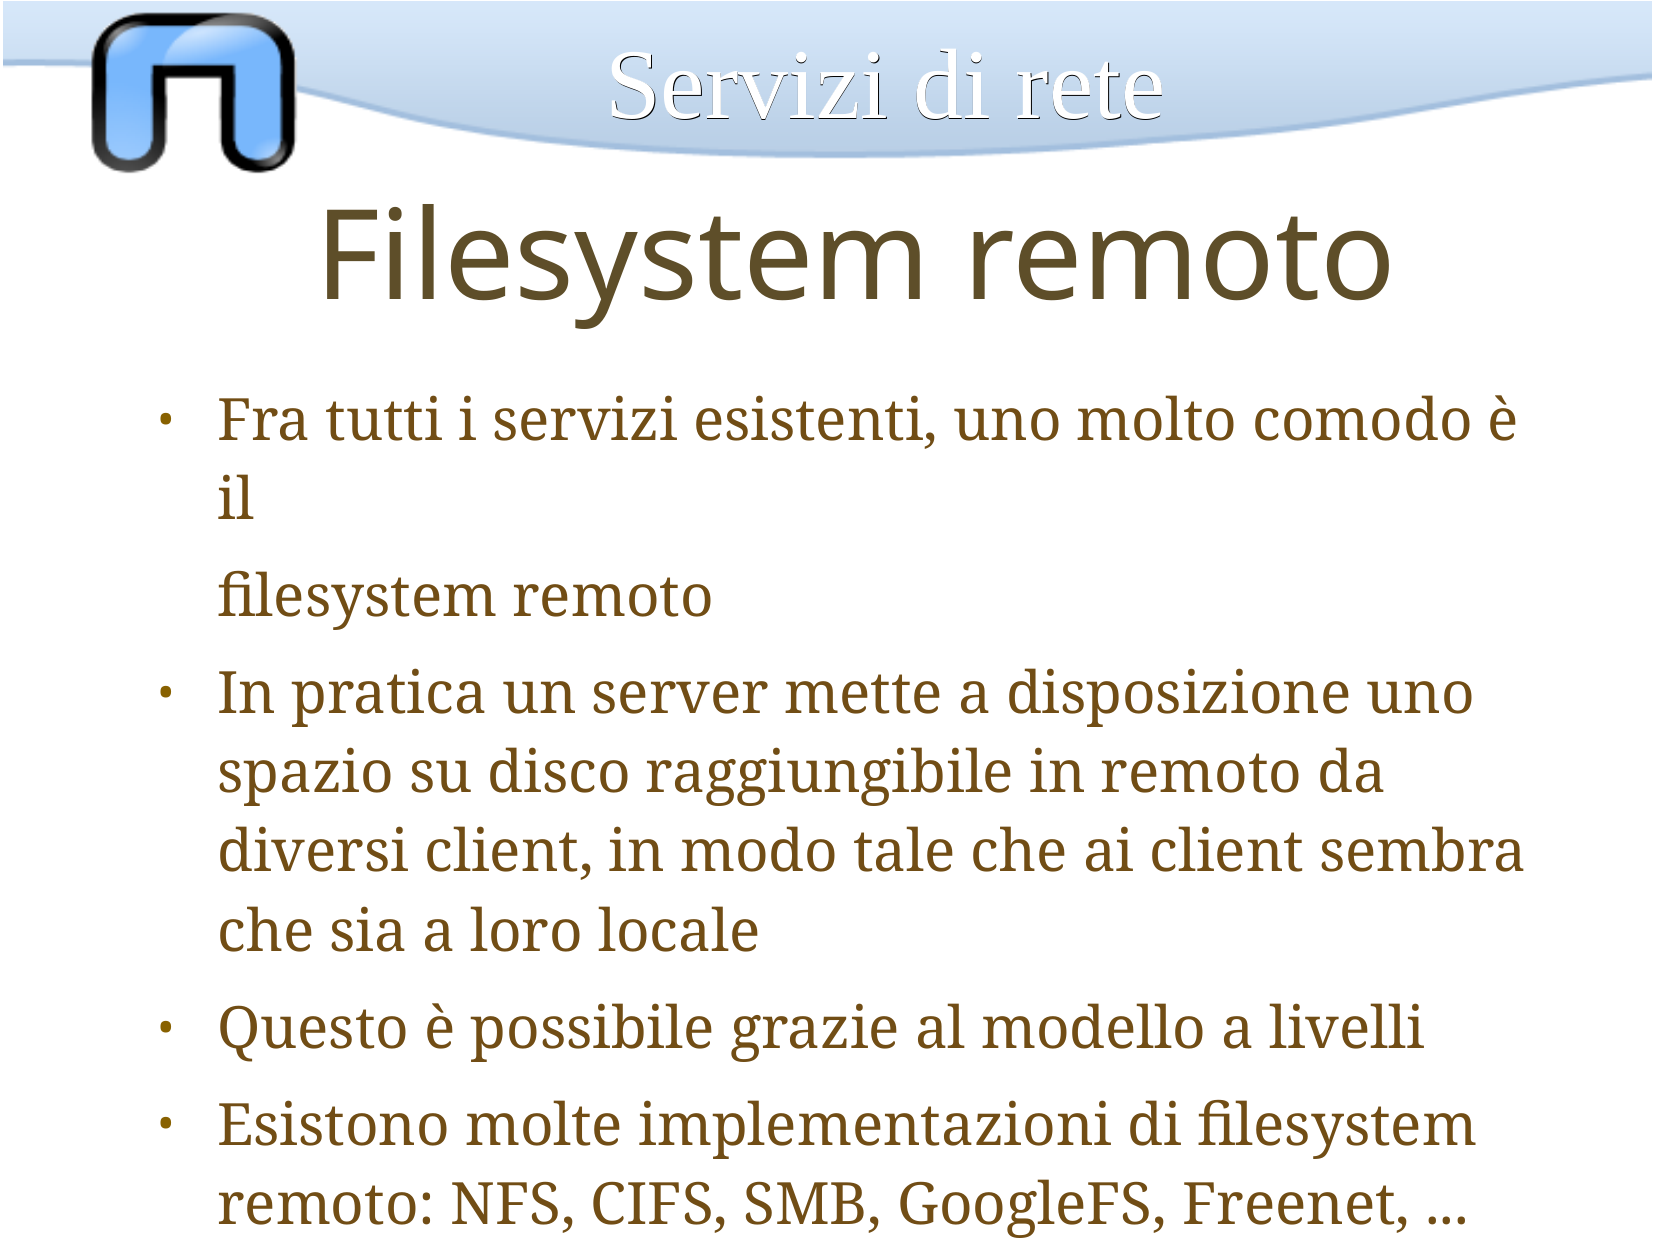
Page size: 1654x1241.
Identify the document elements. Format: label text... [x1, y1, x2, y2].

list Fra tutti i servizi esistenti, uno molto comodo è il filesystem remoto In pratica un server mette a disposizione uno spazio su disco raggiungibile in remoto da diversi client, in modo tale che ai client sembra che sia a loro locale Questo è possibile grazie al modello a livelli Esistono molte implementazioni di filesystem remoto: NFS, CIFS, SMB, GoogleFS, Freenet, ... [123, 377, 1536, 1160]
title Filesystem remoto [147, 88, 1565, 414]
text_box Servizi di rete [590, 29, 1182, 266]
picture [0, 0, 1654, 1241]
